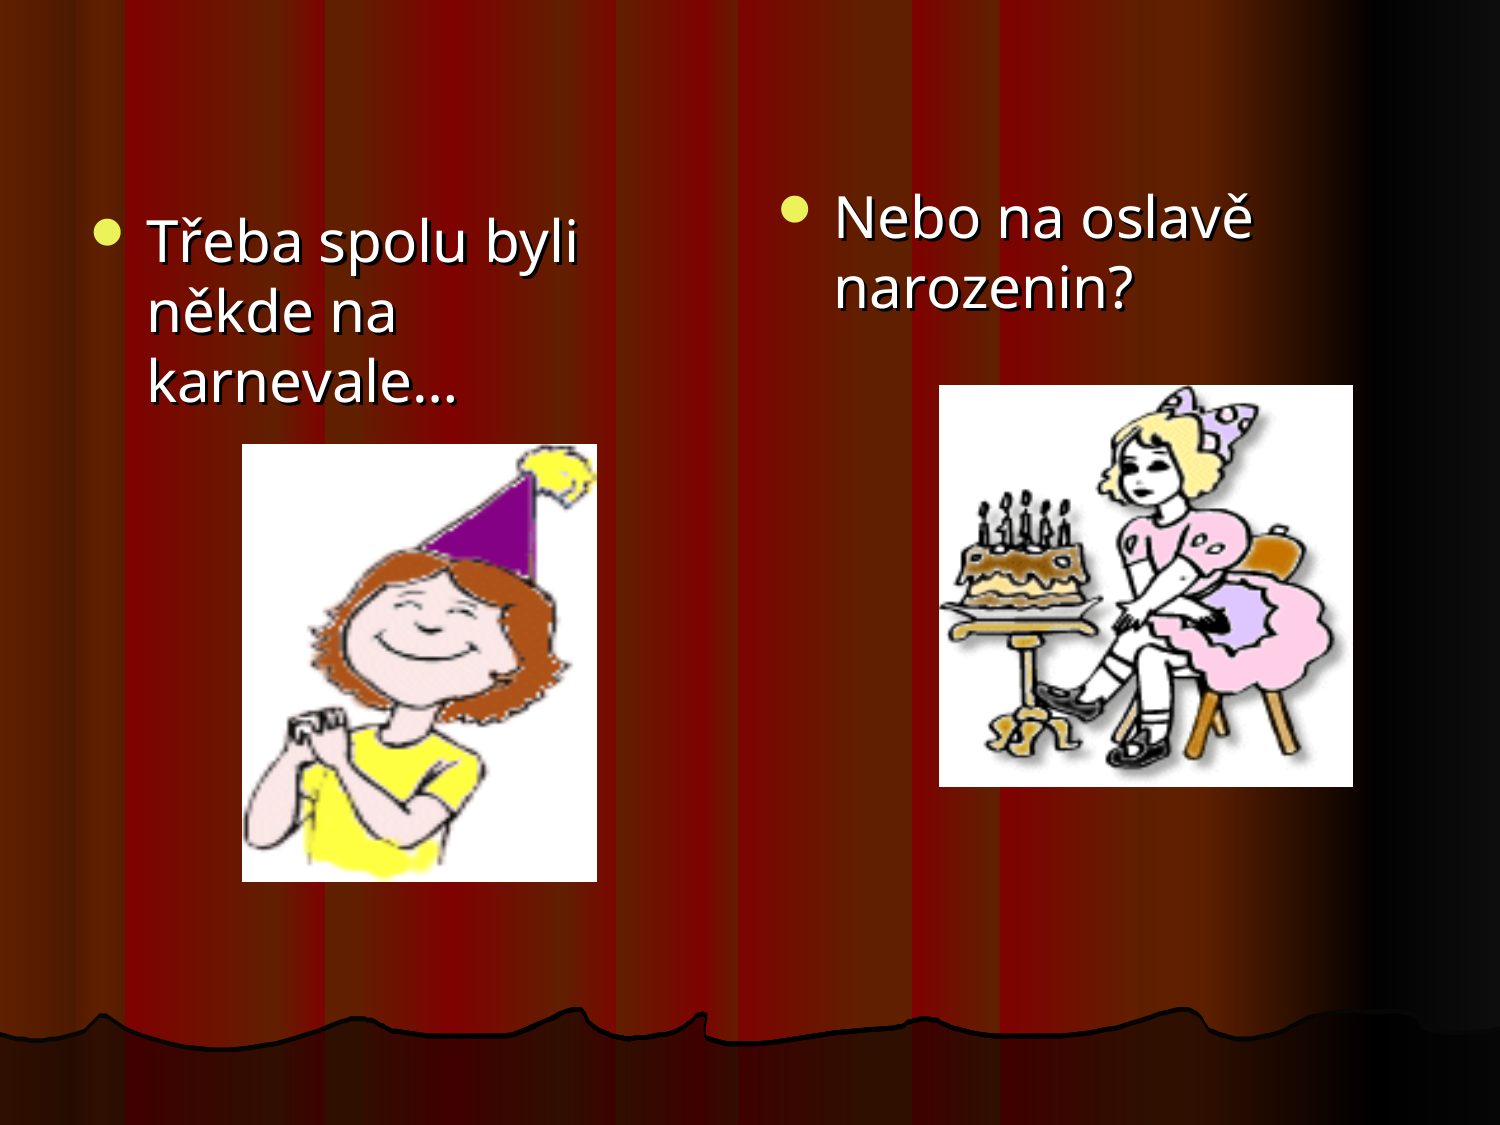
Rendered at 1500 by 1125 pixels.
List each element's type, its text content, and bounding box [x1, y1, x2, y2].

list Nebo na oslavě narozenin? [762, 172, 1426, 1006]
picture [939, 385, 1353, 787]
text_box [242, 444, 597, 882]
list Třeba spolu byli někde na karnevale… [75, 196, 738, 1006]
